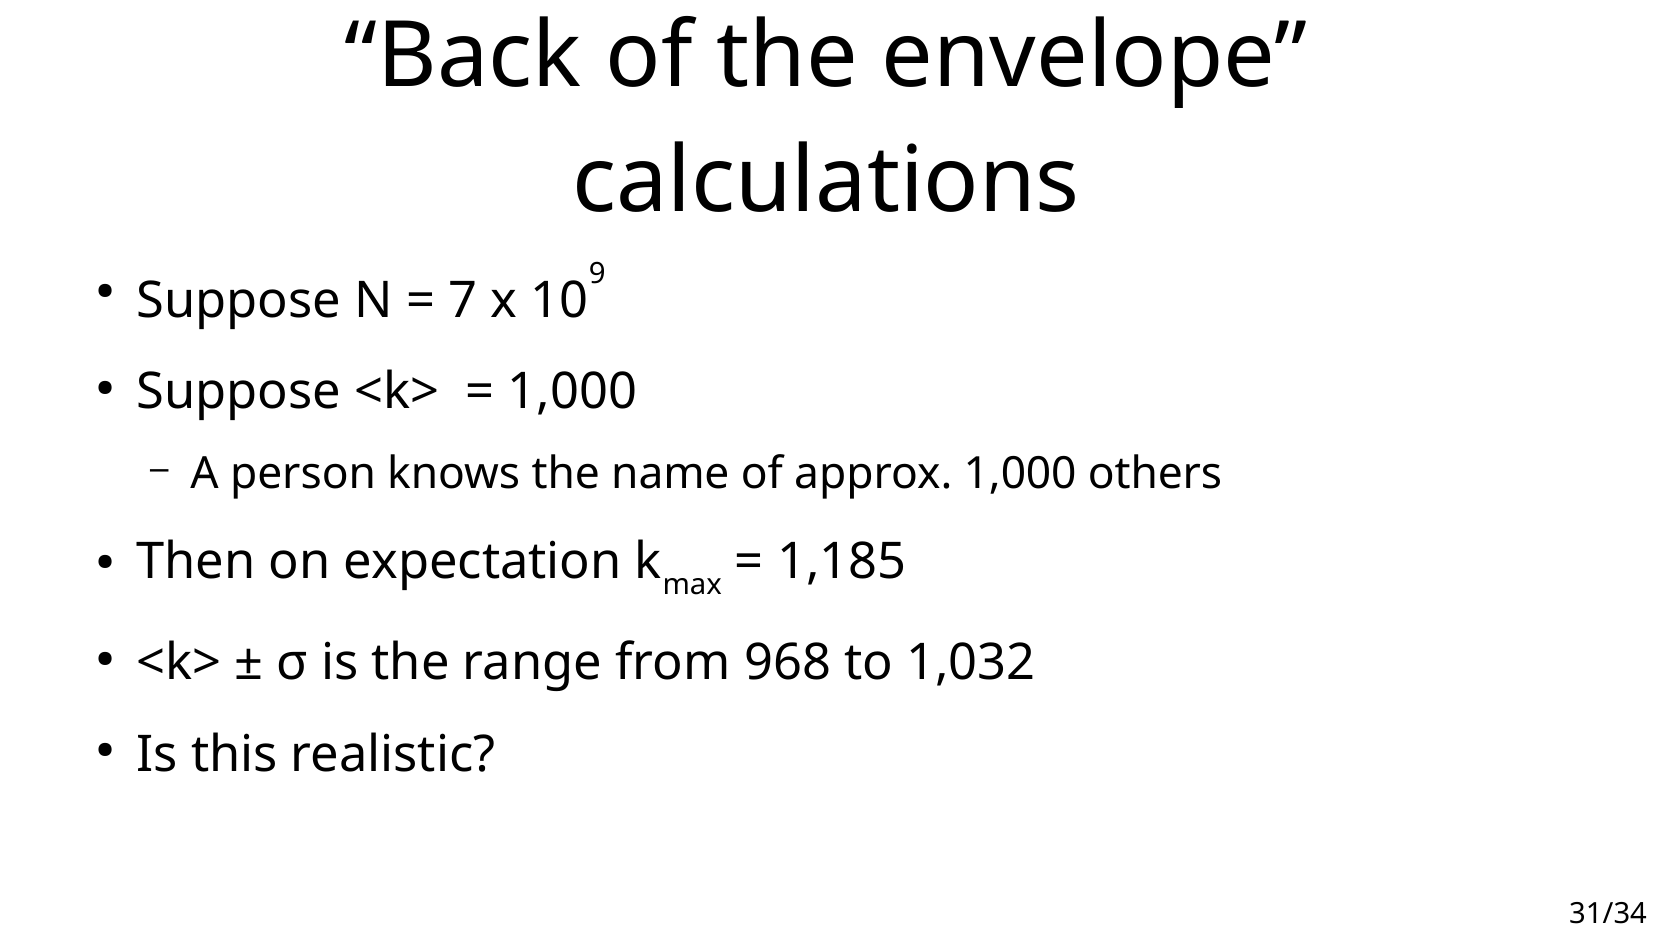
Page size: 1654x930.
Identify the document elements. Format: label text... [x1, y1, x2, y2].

title “Back of the envelope” calculations [82, 1, 1571, 225]
list Suppose N = 7 x 109 Suppose <k> = 1,000 A person knows the name of approx. 1,000 others Then on expectation kmax = 1,185 <k> ± σ is the range from 968 to 1,032 Is this realistic? [82, 252, 1571, 793]
